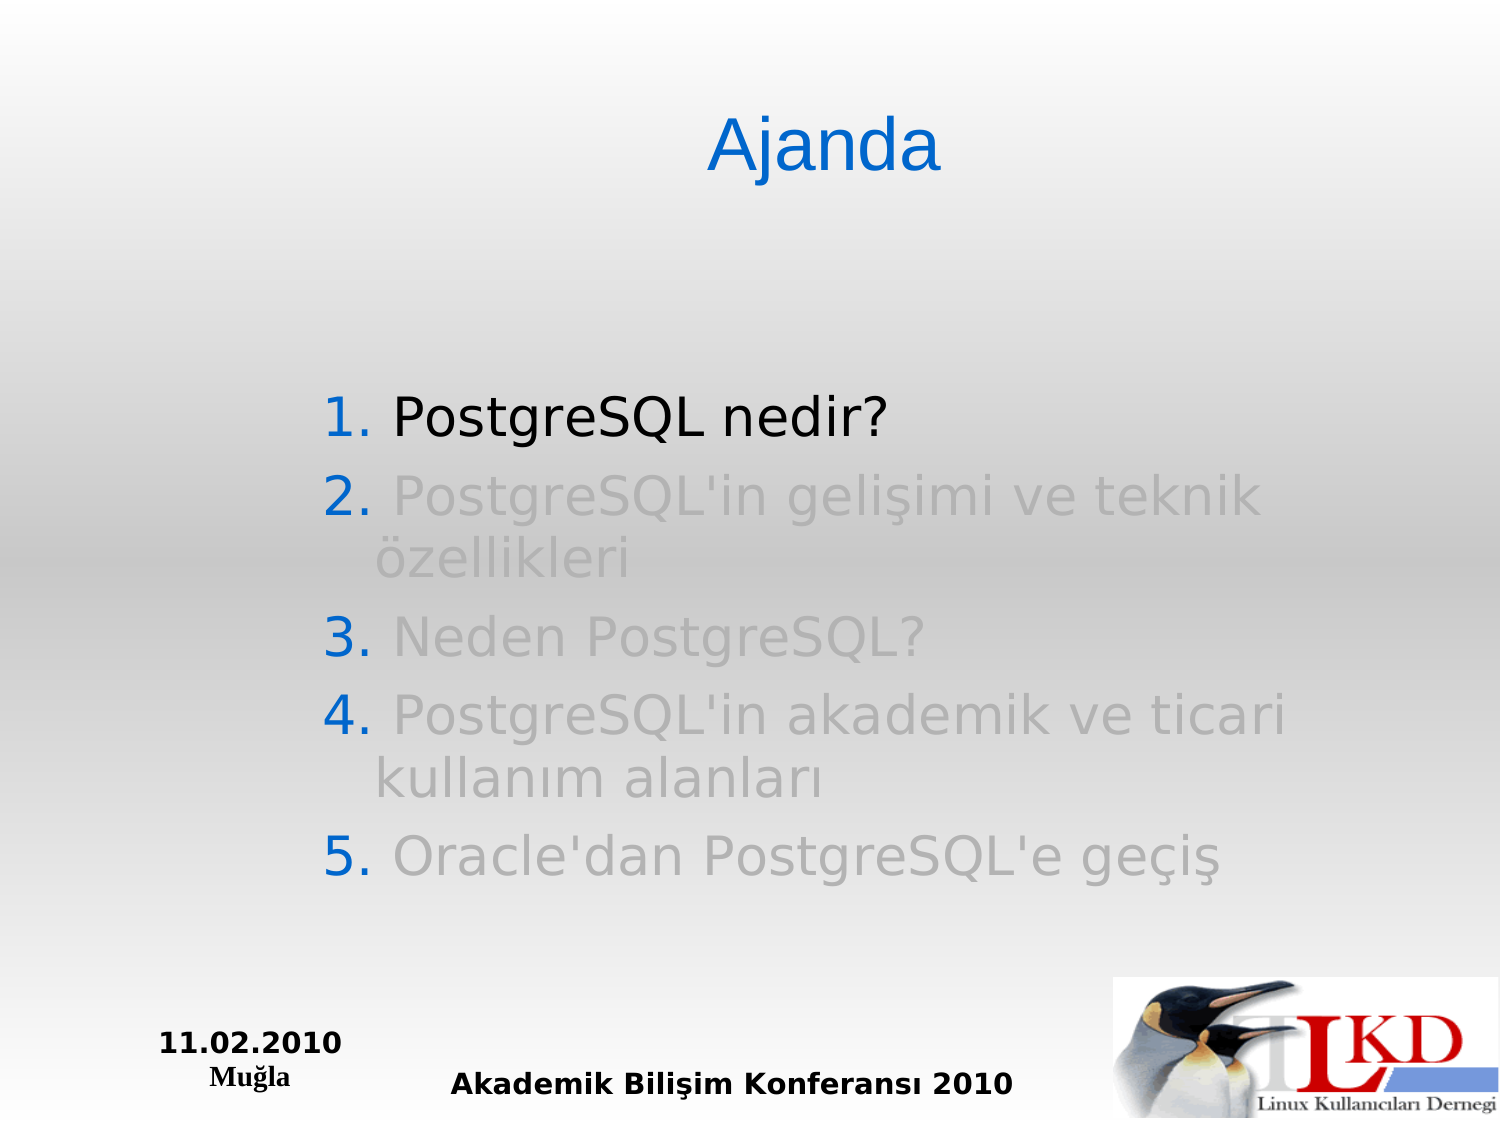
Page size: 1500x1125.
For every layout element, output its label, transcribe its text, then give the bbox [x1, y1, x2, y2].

picture [1113, 977, 1499, 1118]
title Ajanda [224, 49, 1425, 238]
subtitle PostgreSQL nedir? PostgreSQL'in gelişimi ve teknik özellikleri Neden PostgreSQL? PostgreSQL'in akademik ve ticari kullanım alanları Oracle'dan PostgreSQL'e geçiş [224, 299, 1425, 975]
